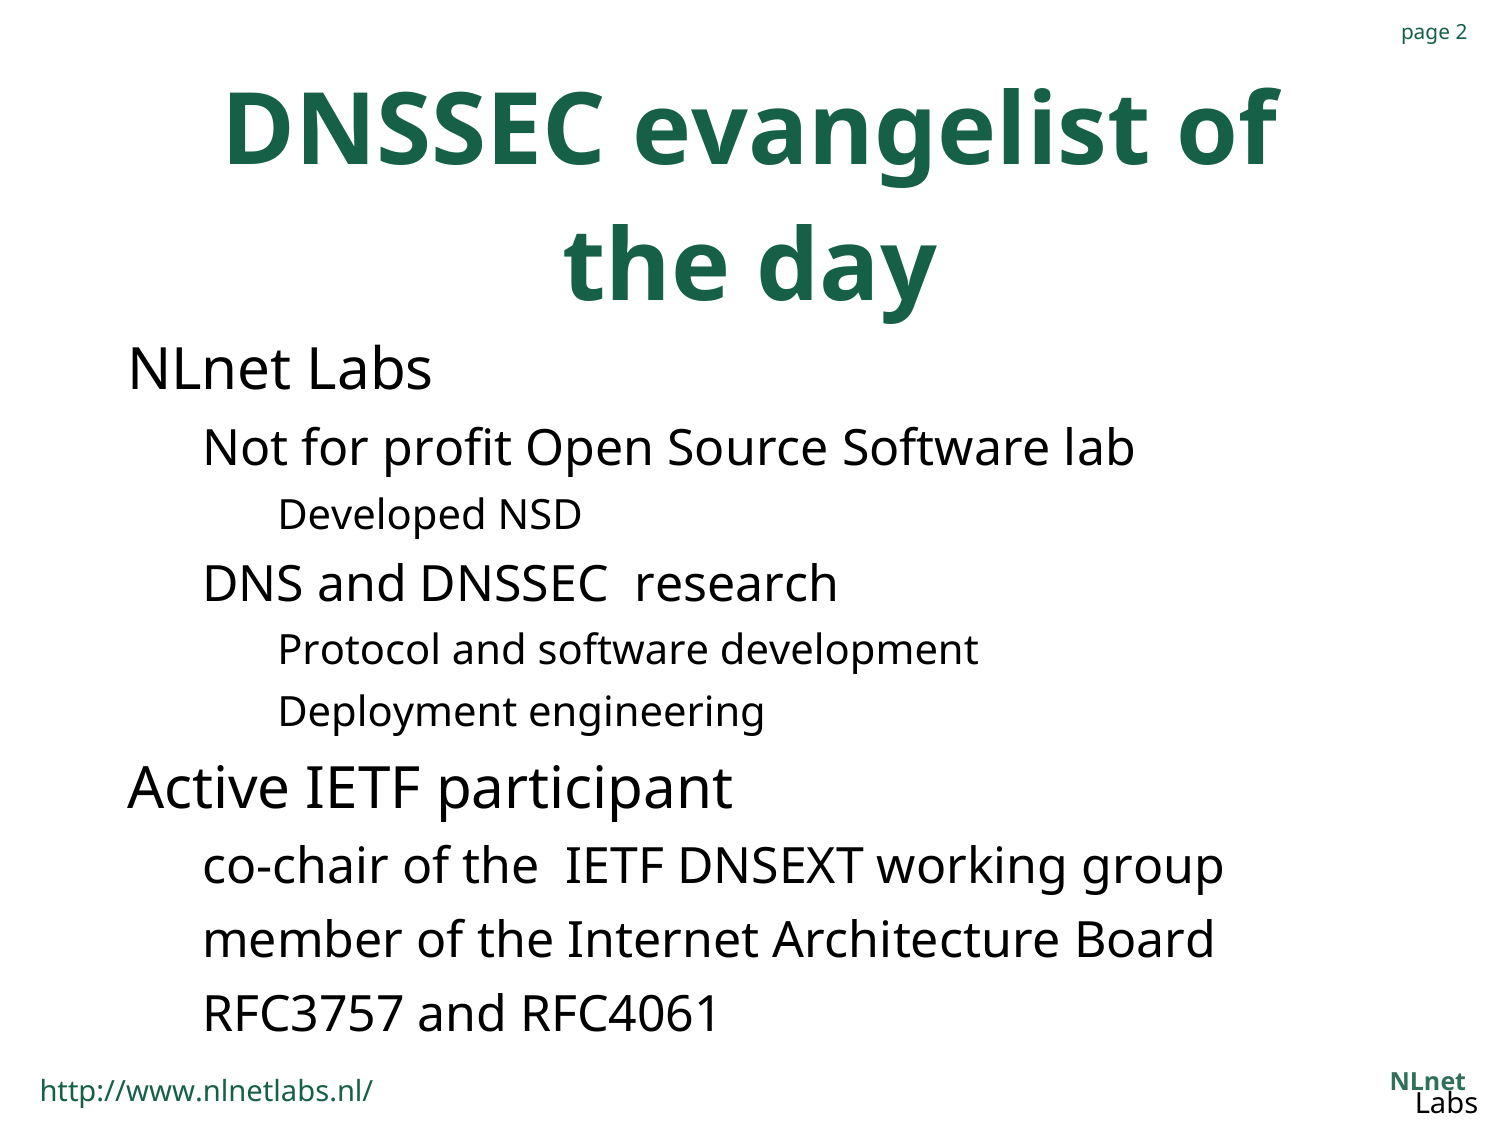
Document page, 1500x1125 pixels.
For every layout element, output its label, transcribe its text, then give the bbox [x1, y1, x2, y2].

title DNSSEC evangelist of the day [112, 66, 1388, 322]
list NLnet Labs Not for profit Open Source Software lab Developed NSD DNS and DNSSEC research Protocol and software development Deployment engineering Active IETF participant co-chair of the IETF DNSEXT working group member of the Internet Architecture Board RFC3757 and RFC4061 [112, 324, 1388, 1001]
